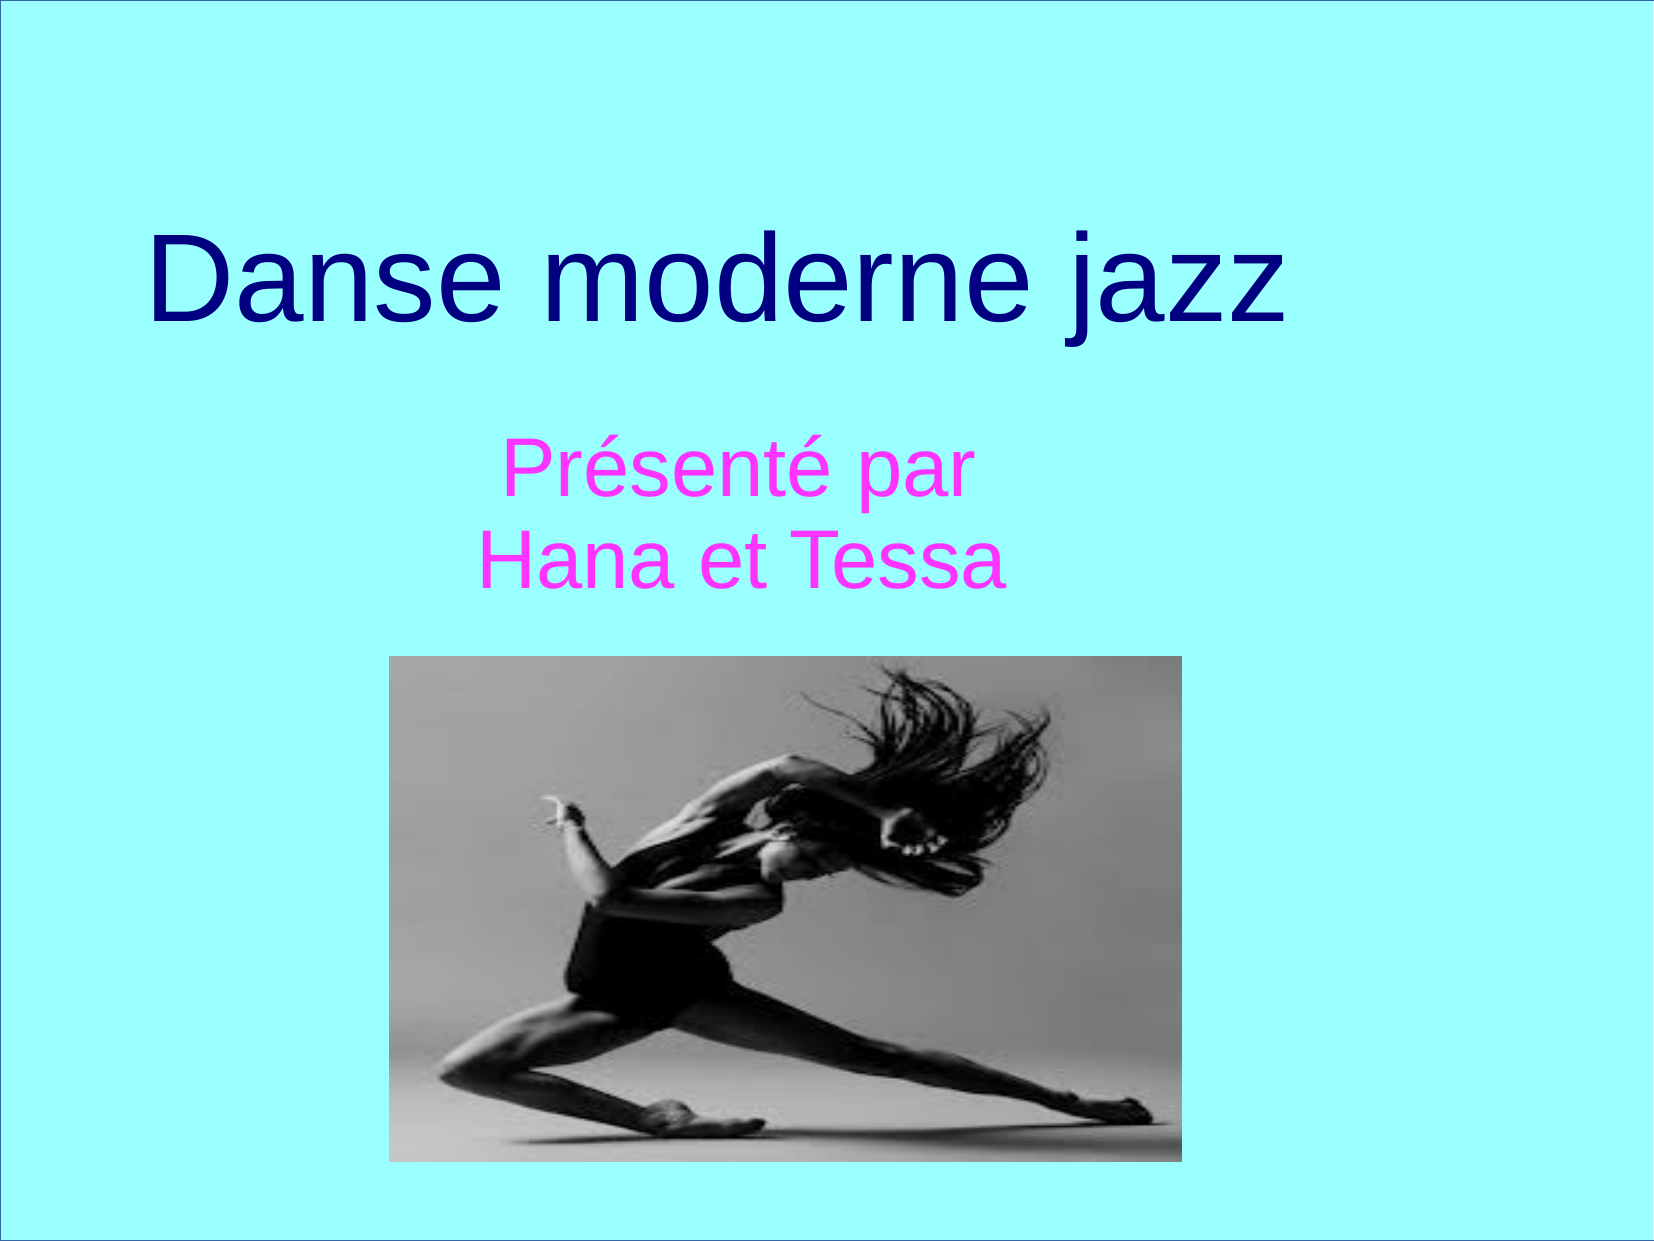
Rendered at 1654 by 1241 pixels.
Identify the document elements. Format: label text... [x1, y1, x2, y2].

picture [389, 656, 1182, 1162]
text_box Danse moderne jazz [129, 200, 1441, 402]
text_box [0, 0, 1654, 1241]
text_box Présenté par Hana et Tessa [389, 413, 1111, 656]
